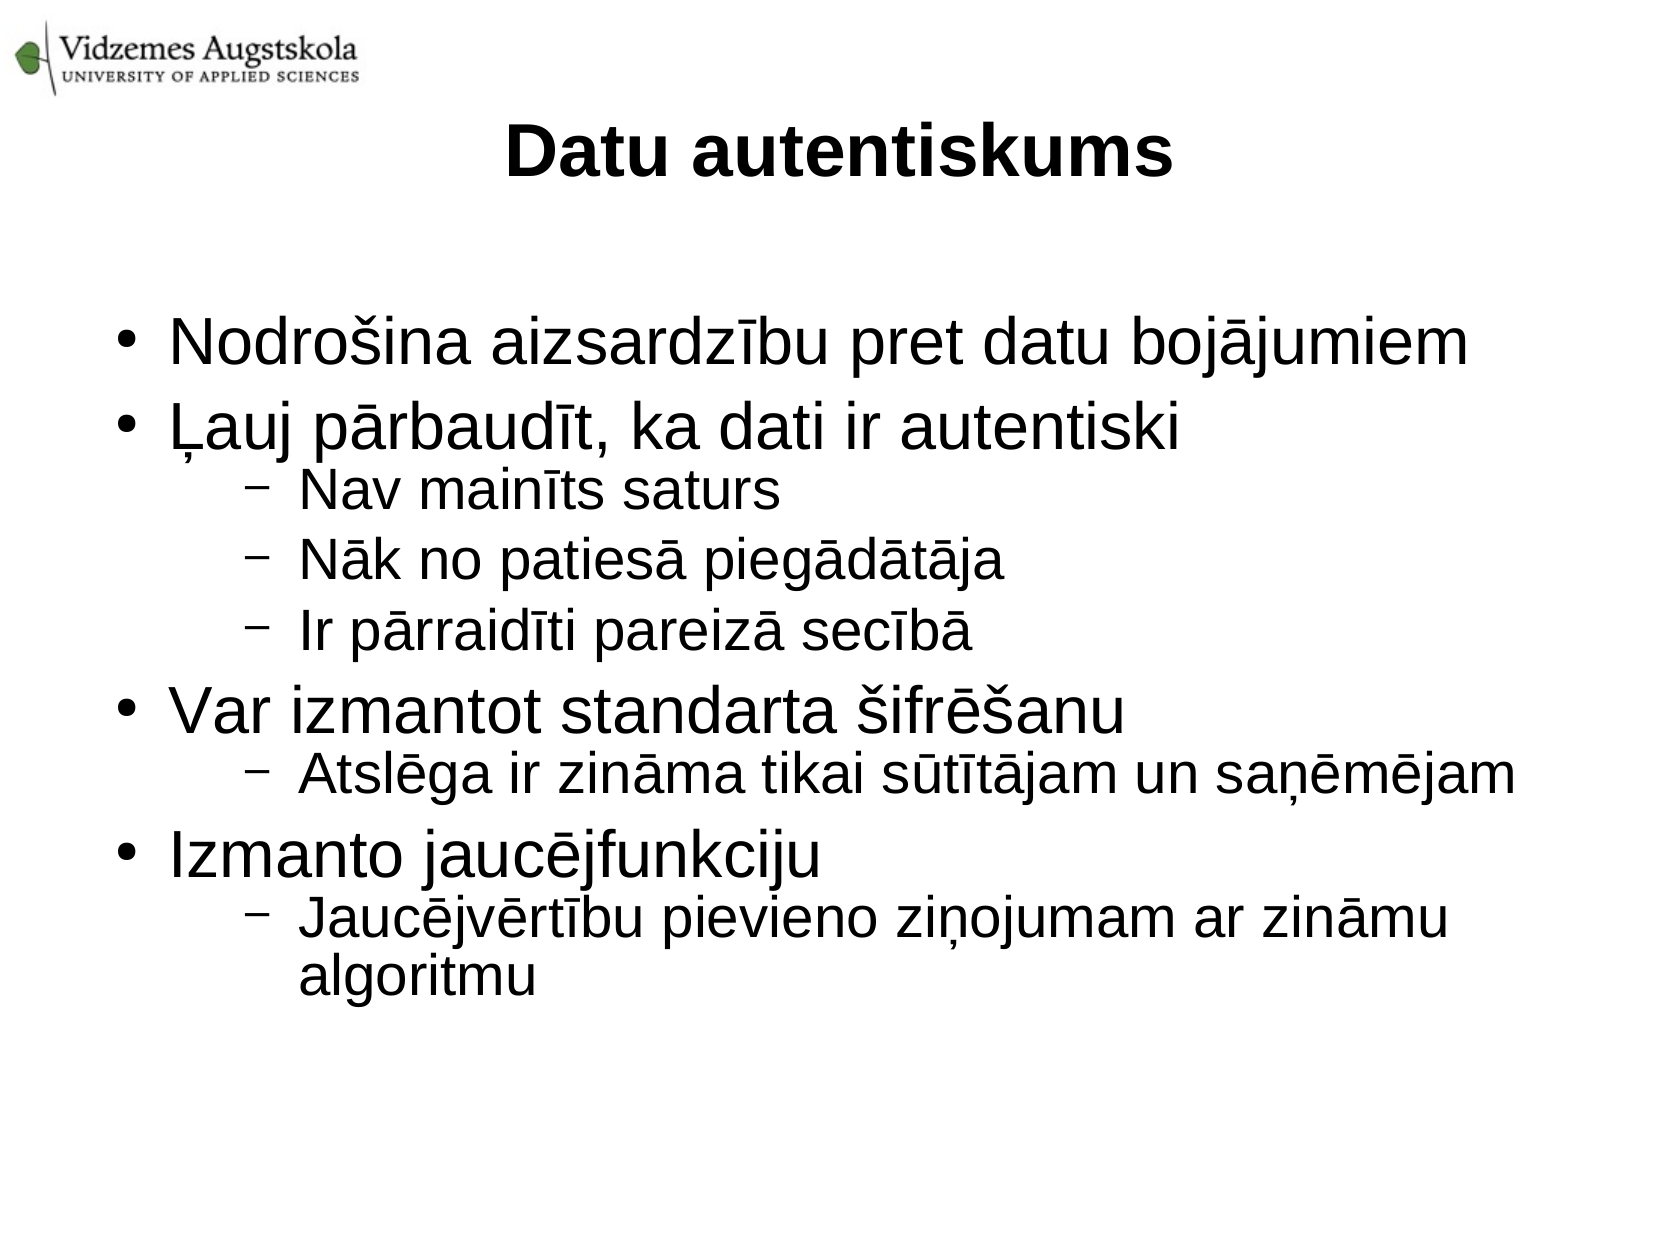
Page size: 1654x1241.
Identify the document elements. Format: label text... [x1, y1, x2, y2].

picture [5, 2, 368, 113]
title Datu autentiskums [82, 111, 1571, 196]
list Nodrošina aizsardzību pret datu bojājumiem Ļauj pārbaudīt, ka dati ir autentiski Nav mainīts saturs Nāk no patiesā piegādātāja Ir pārraidīti pareizā secībā Var izmantot standarta šifrēšanu Atslēga ir zināma tikai sūtītājam un saņēmējam Izmanto jaucējfunkciju Jaucējvērtību pievieno ziņojumam ar zināmu algoritmu [82, 303, 1613, 1186]
